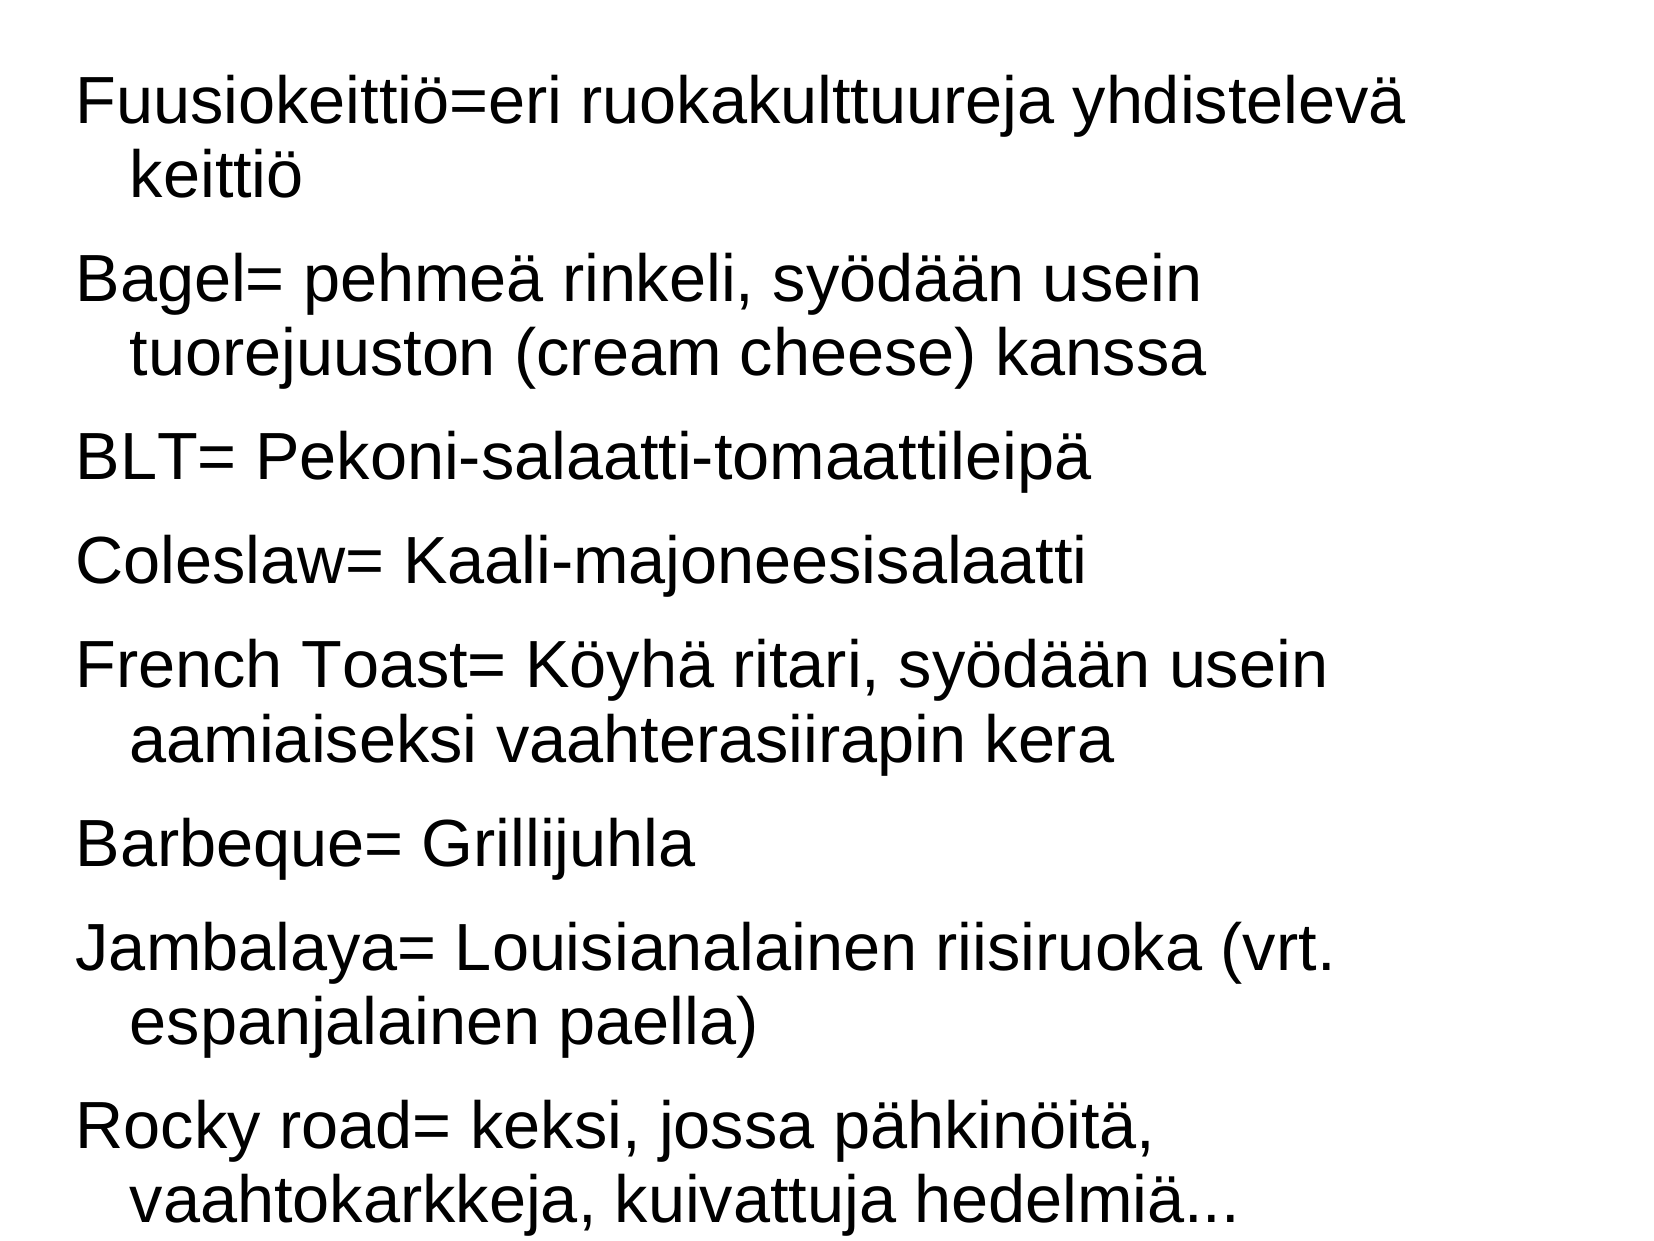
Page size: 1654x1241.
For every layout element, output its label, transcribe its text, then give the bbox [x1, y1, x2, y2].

text_box Fuusiokeittiö=eri ruokakulttuureja yhdistelevä keittiö Bagel= pehmeä rinkeli, syödään usein tuorejuuston (cream cheese) kanssa BLT= Pekoni-salaatti-tomaattileipä Coleslaw= Kaali-majoneesisalaatti French Toast= Köyhä ritari, syödään usein aamiaiseksi vaahterasiirapin kera Barbeque= Grillijuhla Jambalaya= Louisianalainen riisiruoka (vrt. espanjalainen paella) Rocky road= keksi, jossa pähkinöitä, vaahtokarkkeja, kuivattuja hedelmiä... [73, 59, 1560, 1182]
